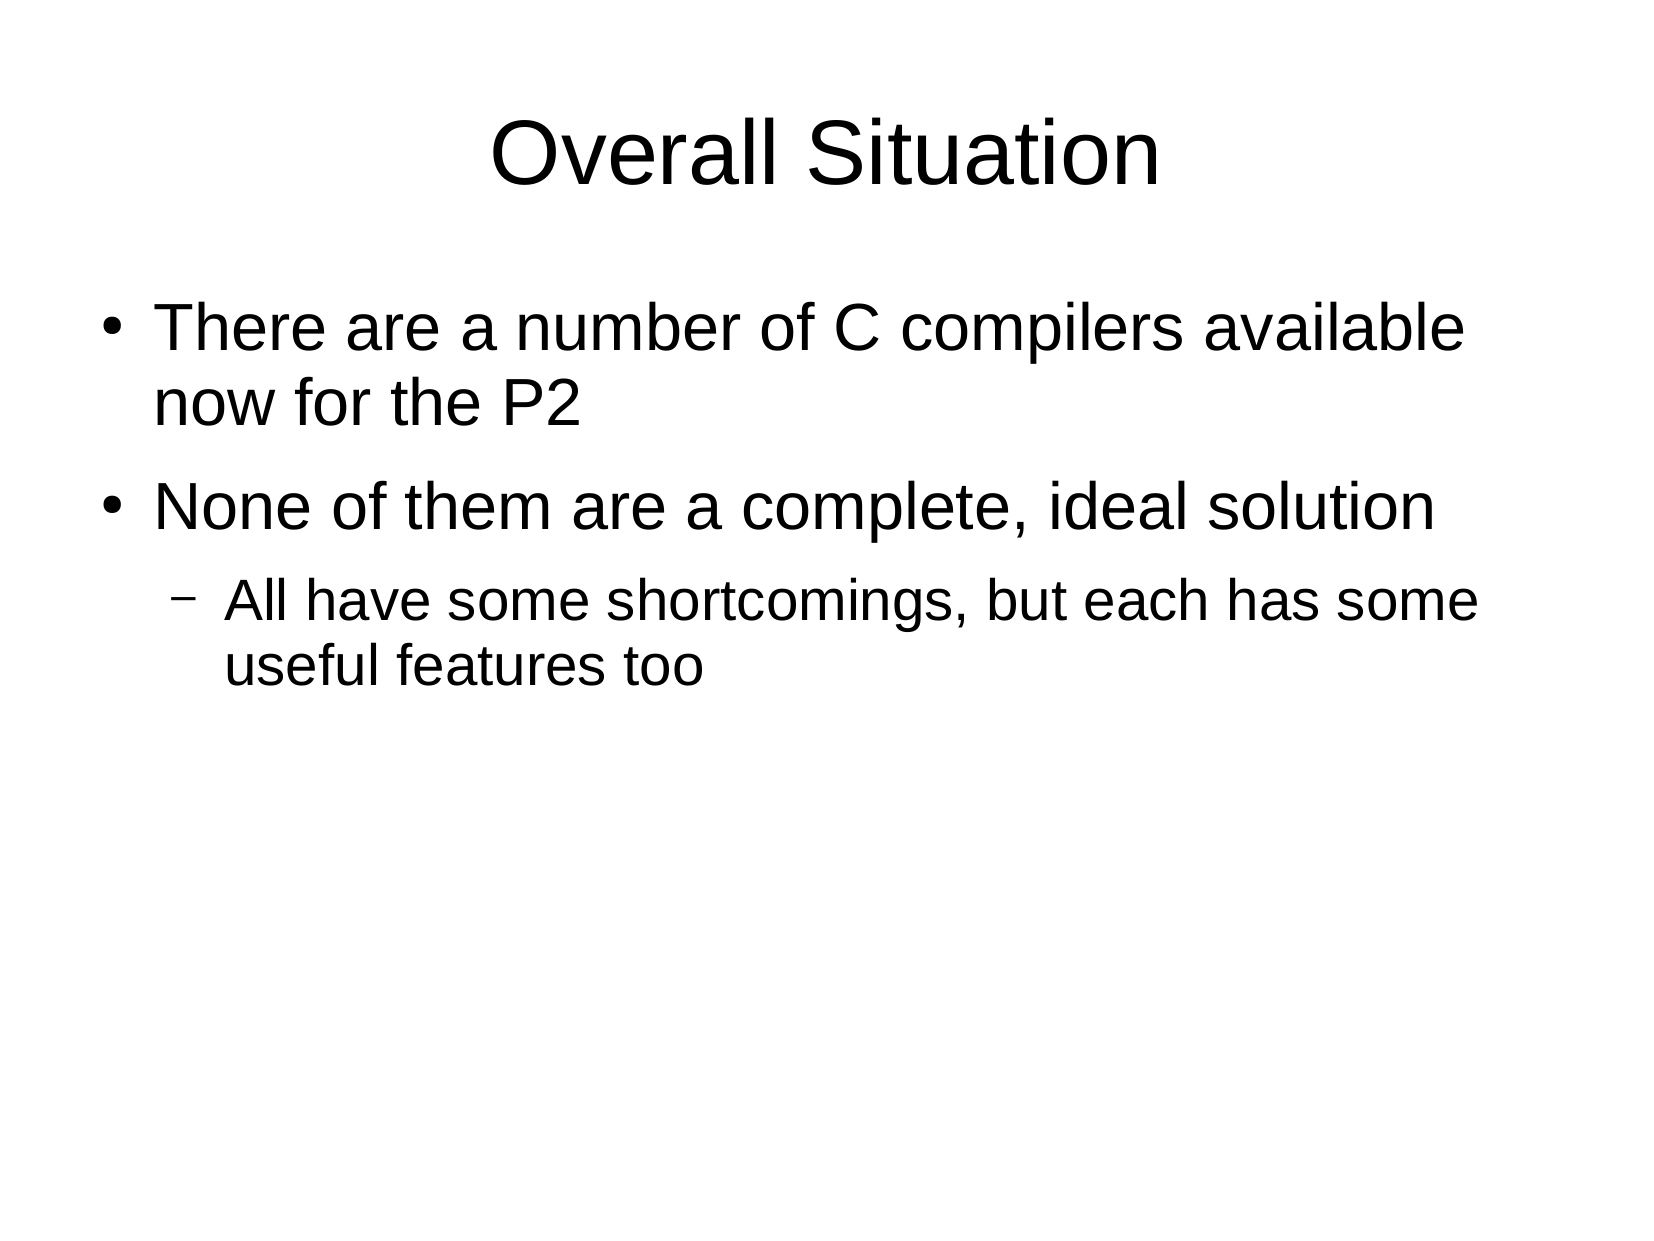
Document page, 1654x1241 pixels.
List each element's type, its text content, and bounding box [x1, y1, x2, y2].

list There are a number of C compilers available now for the P2 None of them are a complete, ideal solution All have some shortcomings, but each has some useful features too [82, 290, 1571, 1010]
title Overall Situation [82, 49, 1571, 257]
